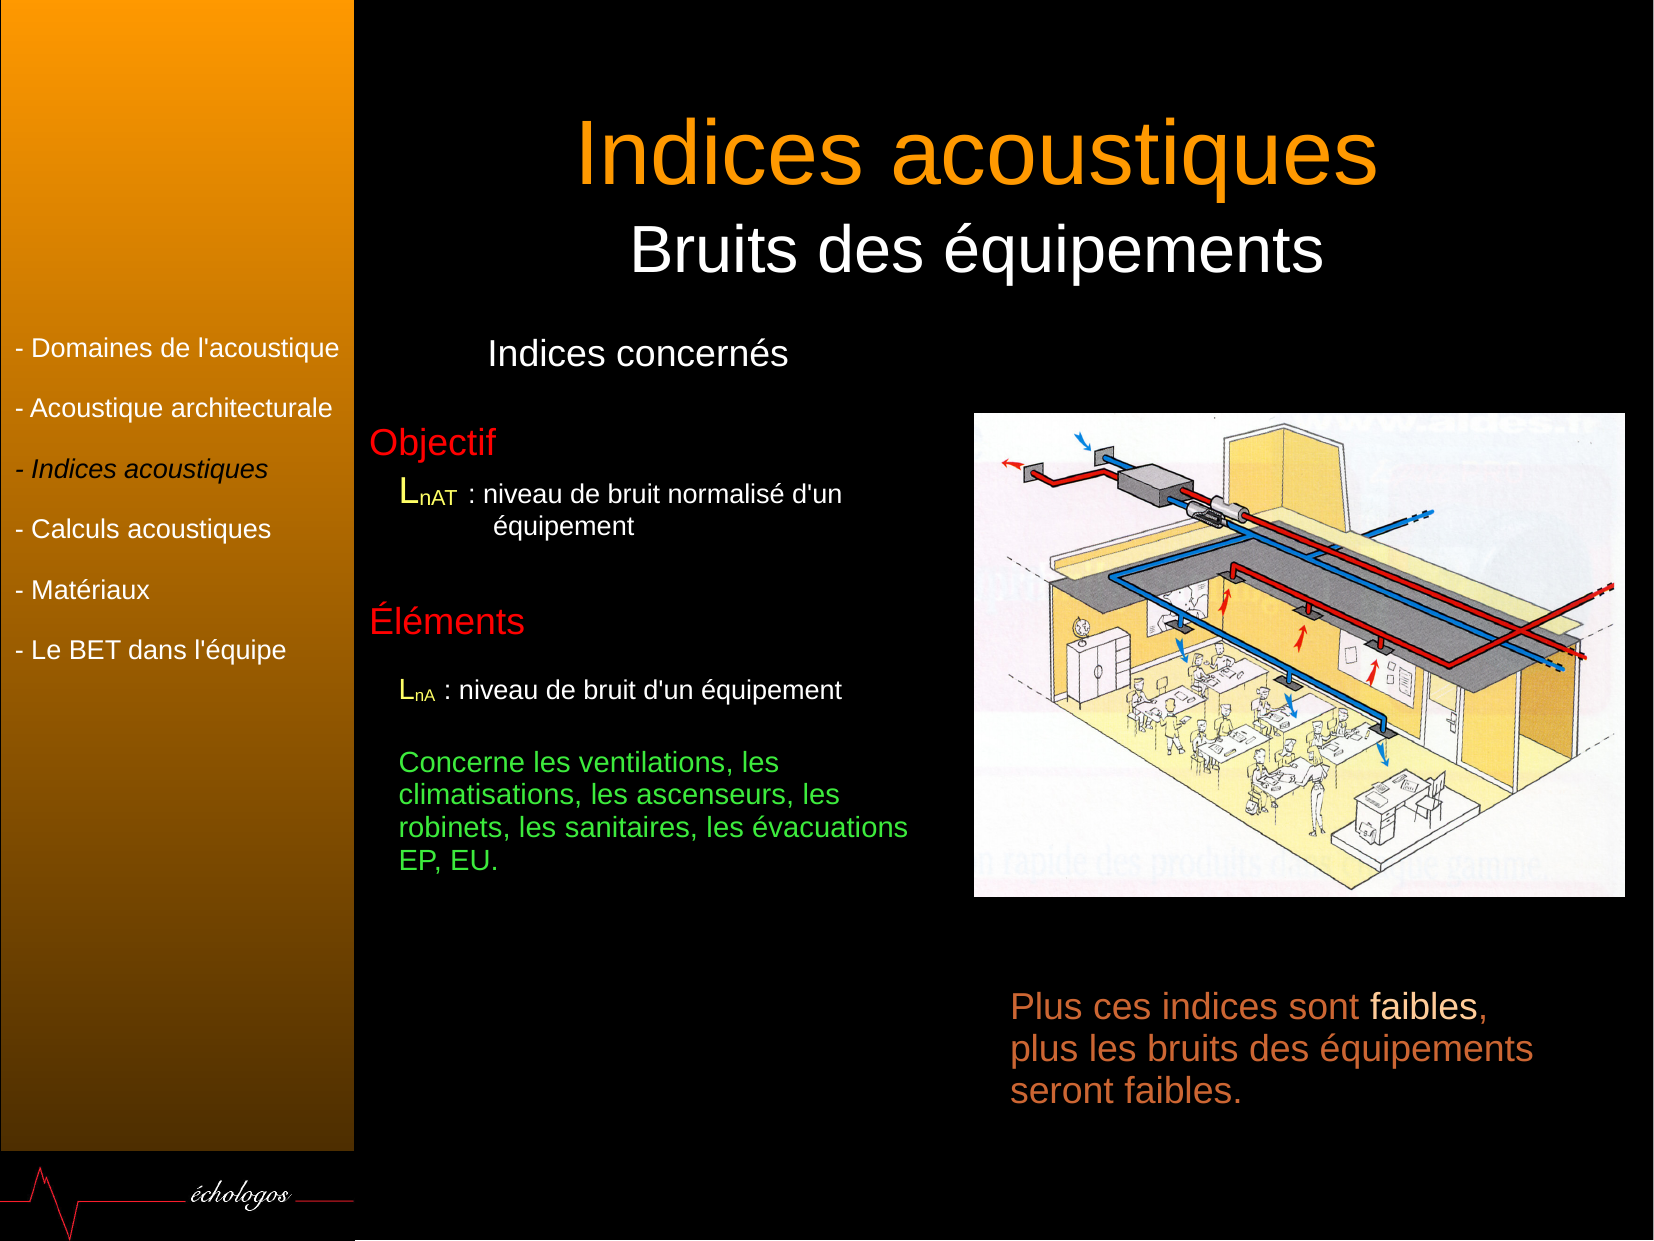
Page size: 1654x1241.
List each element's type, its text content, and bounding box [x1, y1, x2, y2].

text_box Bruits des équipements [383, 206, 1571, 294]
text_box LnA : niveau de bruit d'un équipement [383, 665, 974, 723]
title Indices acoustiques [383, 56, 1571, 206]
text_box Objectif [354, 413, 562, 471]
text_box LnAT : niveau de bruit normalisé d'un équipement [383, 461, 974, 562]
text_box Indices concernés [472, 324, 857, 382]
text_box Concerne les ventilations, les climatisations, les ascenseurs, les robinets, les sanitaires, les évacuations EP, EU. [383, 738, 974, 885]
text_box - Domaines de l'acoustique - Acoustique architecturale - Indices acoustiques - Calculs acoustiques - Matériaux - Le BET dans l'équipe [0, 325, 355, 755]
text_box Plus ces indices sont faibles, plus les bruits des équipements seront faibles. [995, 978, 1576, 1123]
text_box Éléments [354, 592, 916, 650]
picture [0, 1166, 355, 1241]
picture [974, 413, 1625, 898]
